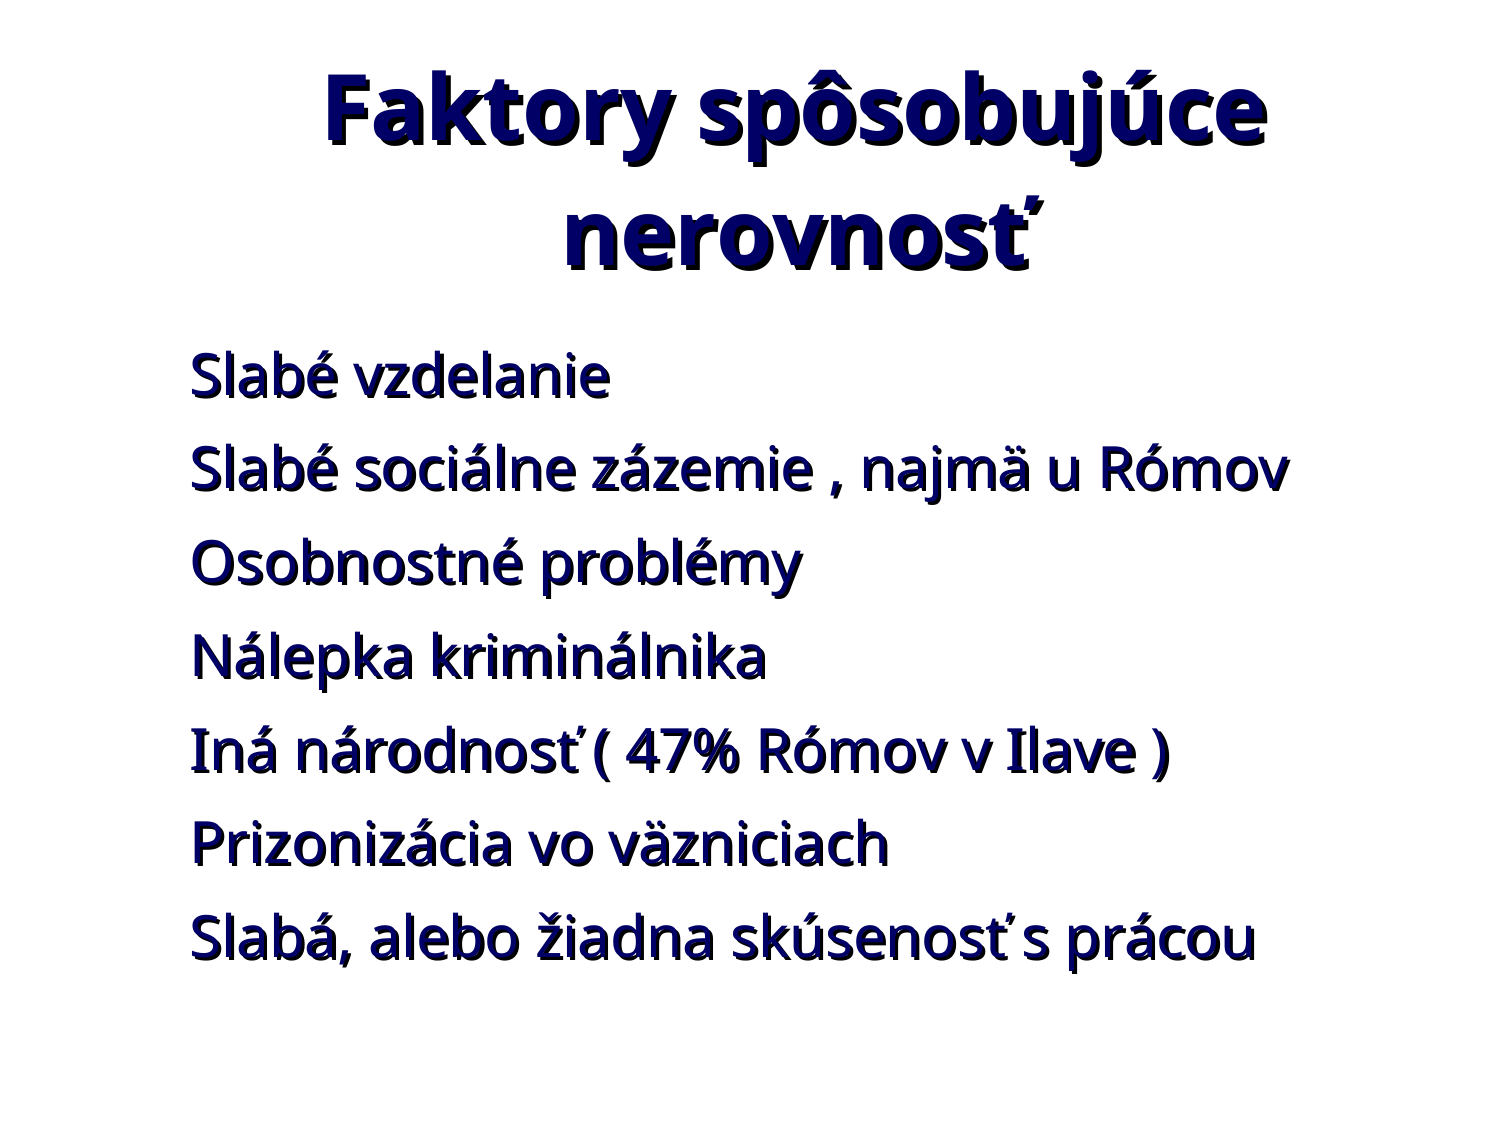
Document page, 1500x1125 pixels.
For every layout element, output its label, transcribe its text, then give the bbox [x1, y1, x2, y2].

title Faktory spôsobujúce nerovnosť [174, 49, 1413, 285]
list Slabé vzdelanie Slabé sociálne zázemie , najmä u Rómov Osobnostné problémy Nálepka kriminálnika Iná národnosť ( 47% Rómov v Ilave ) Prizonizácia vo väzniciach Slabá, alebo žiadna skúsenosť s prácou [174, 324, 1413, 1052]
